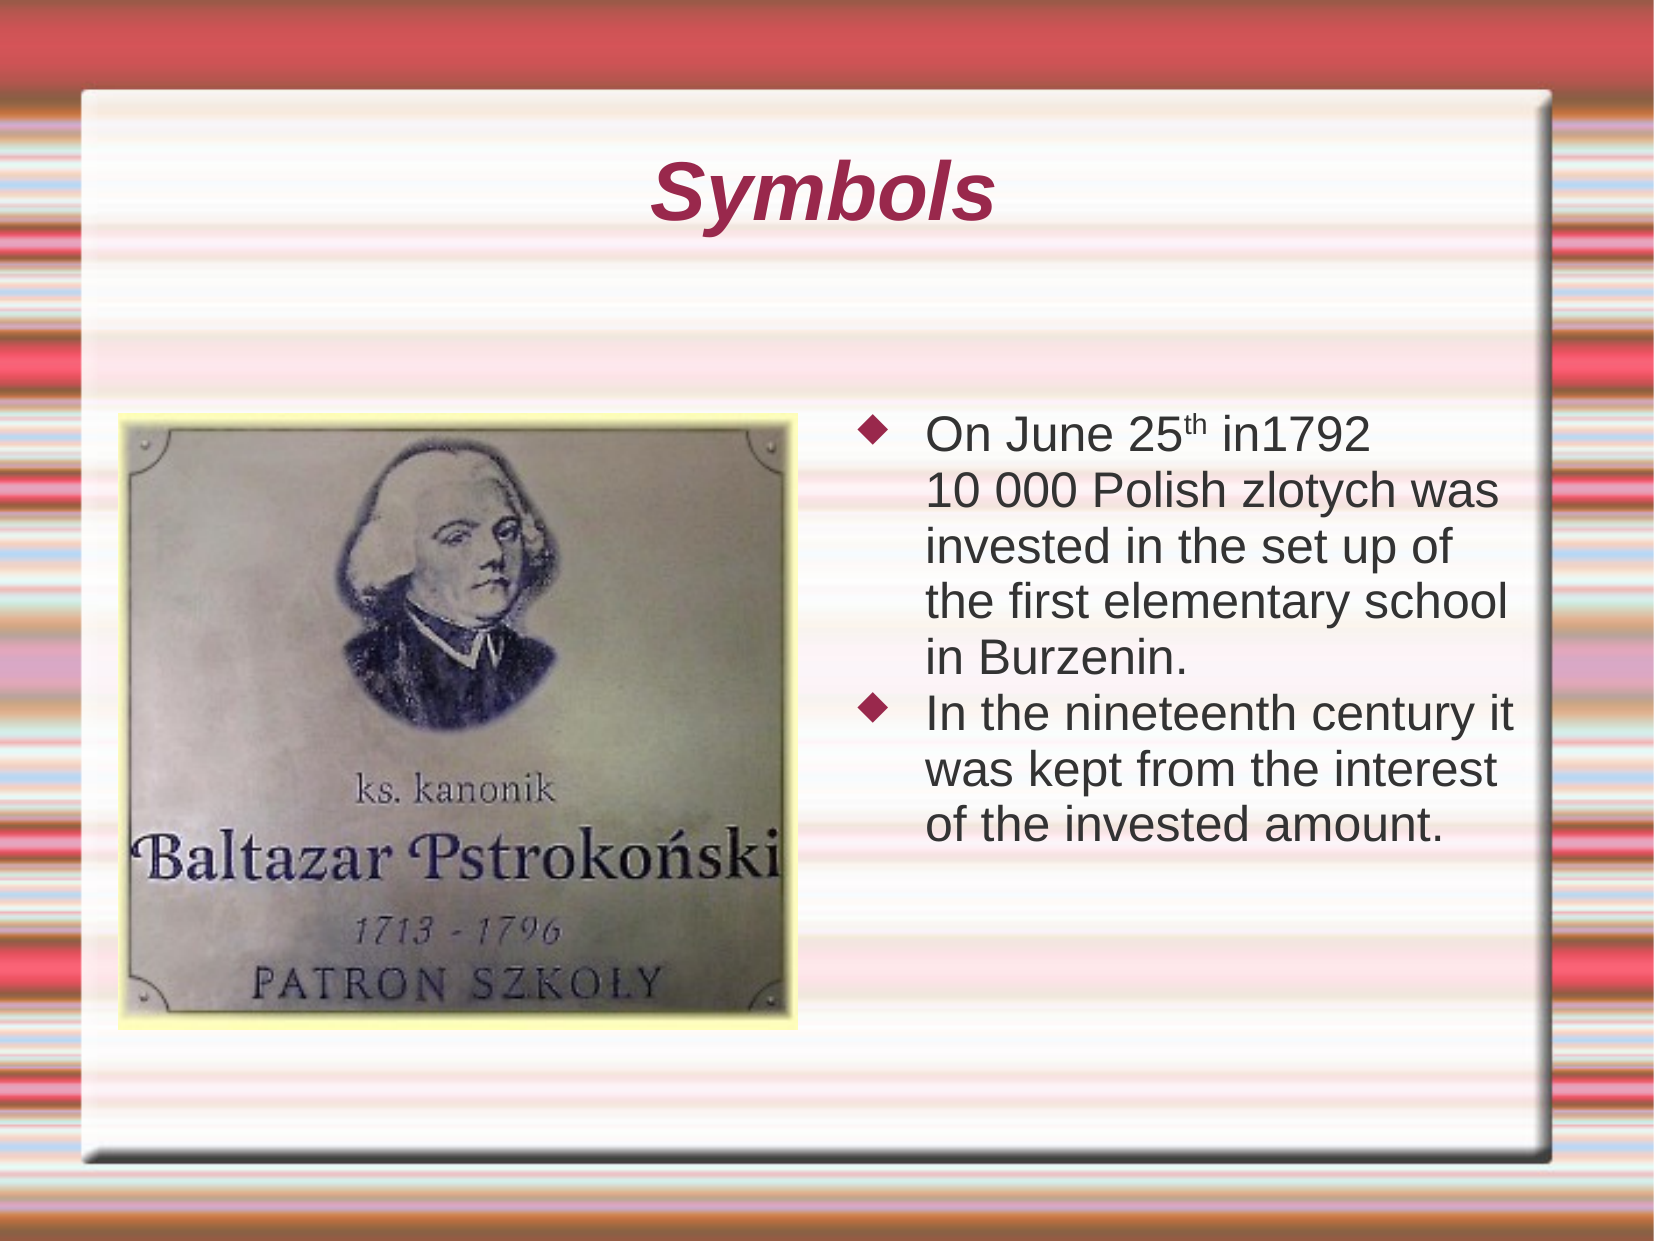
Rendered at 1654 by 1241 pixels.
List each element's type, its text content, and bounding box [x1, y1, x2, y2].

picture [0, 0, 1654, 1241]
list On June 25th in1792 10 000 Polish zlotych was invested in the set up of the first elementary school in Burzenin. In the nineteenth century it was kept from the interest of the invested amount. [842, 350, 1517, 1133]
title Symbols [118, 88, 1531, 296]
